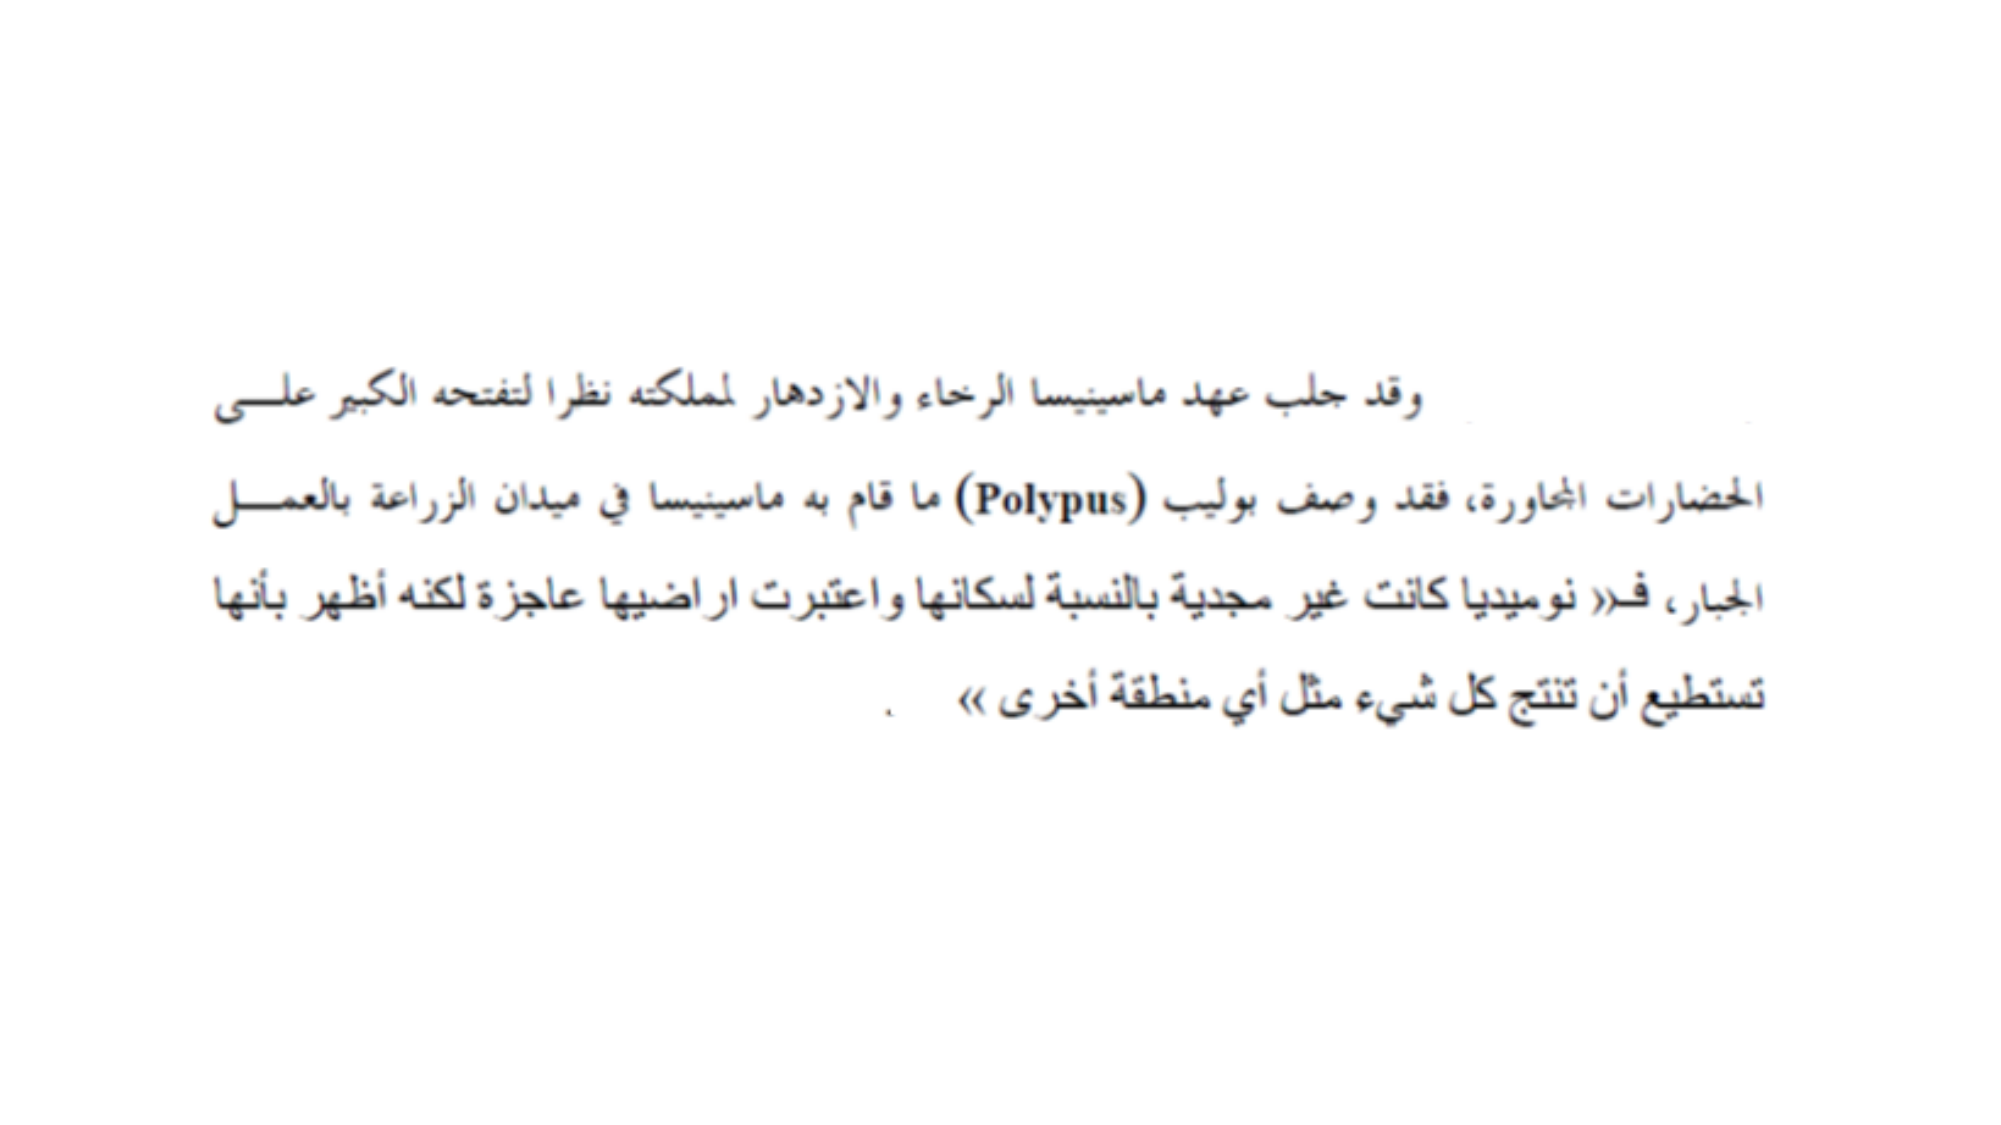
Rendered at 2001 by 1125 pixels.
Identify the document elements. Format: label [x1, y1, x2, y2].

picture [198, 366, 1802, 759]
